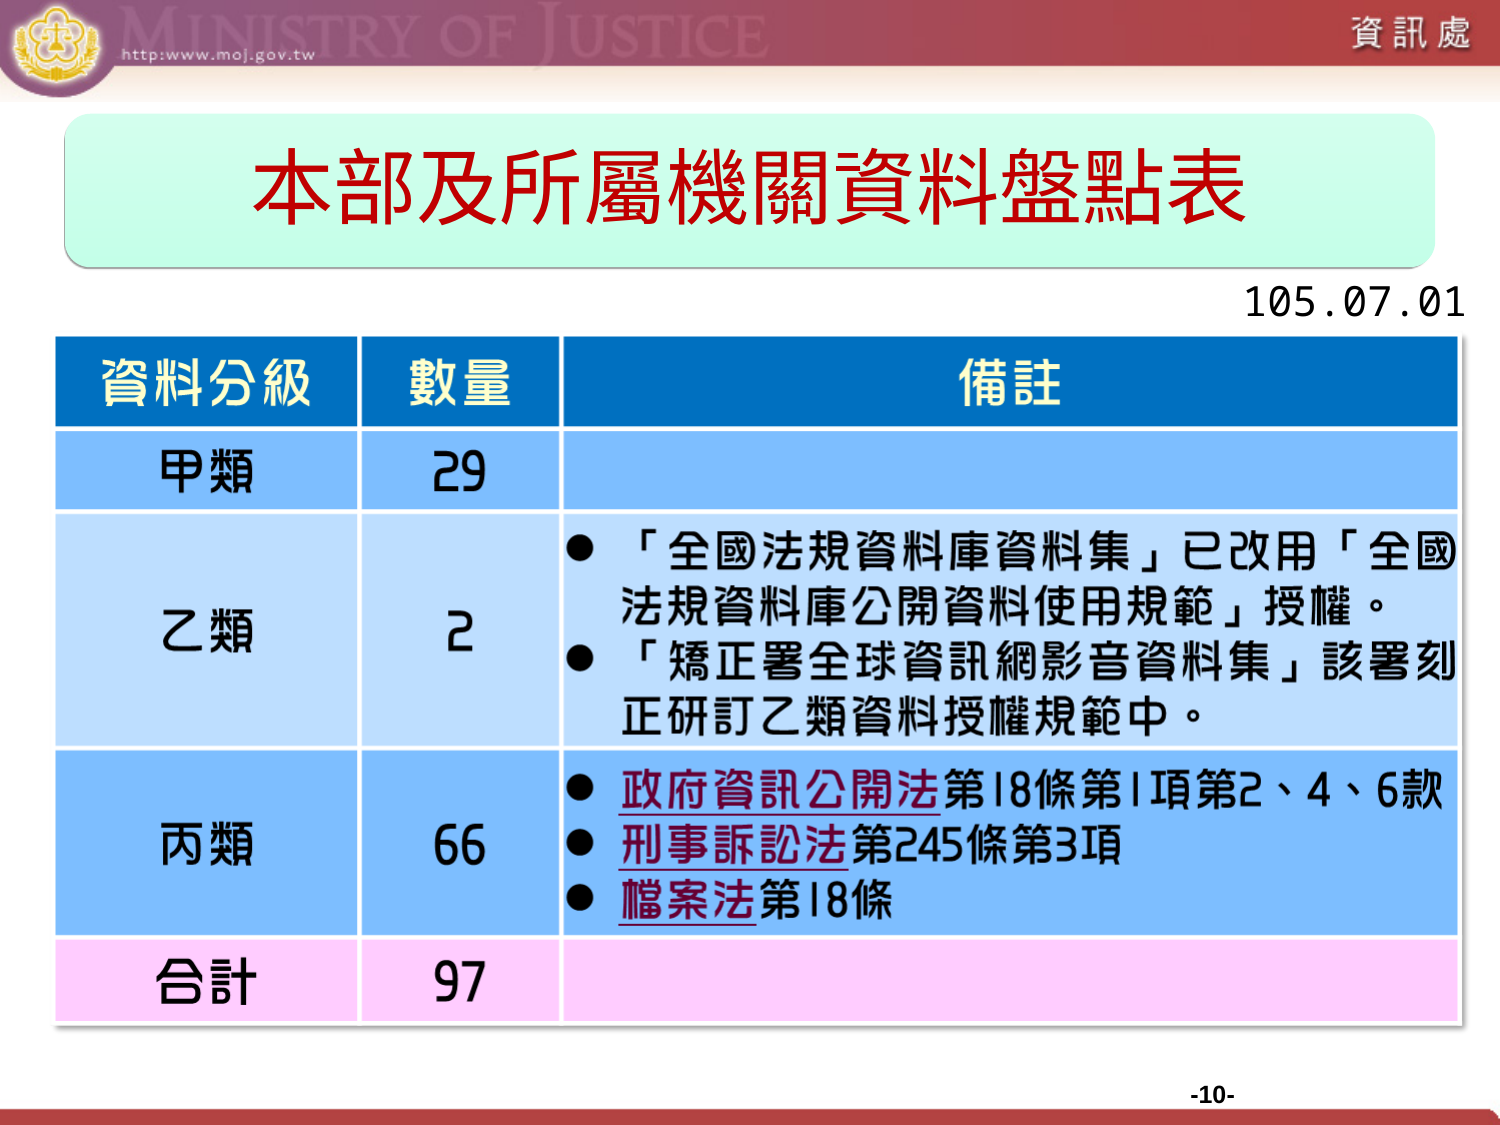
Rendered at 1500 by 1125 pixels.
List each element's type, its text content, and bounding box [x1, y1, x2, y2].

picture [49, 331, 1473, 1046]
text_box -10- [1175, 1070, 1488, 1109]
text_box 本部及所屬機關資料盤點表 [64, 113, 1436, 268]
text_box 105.07.01 [1227, 267, 1447, 333]
